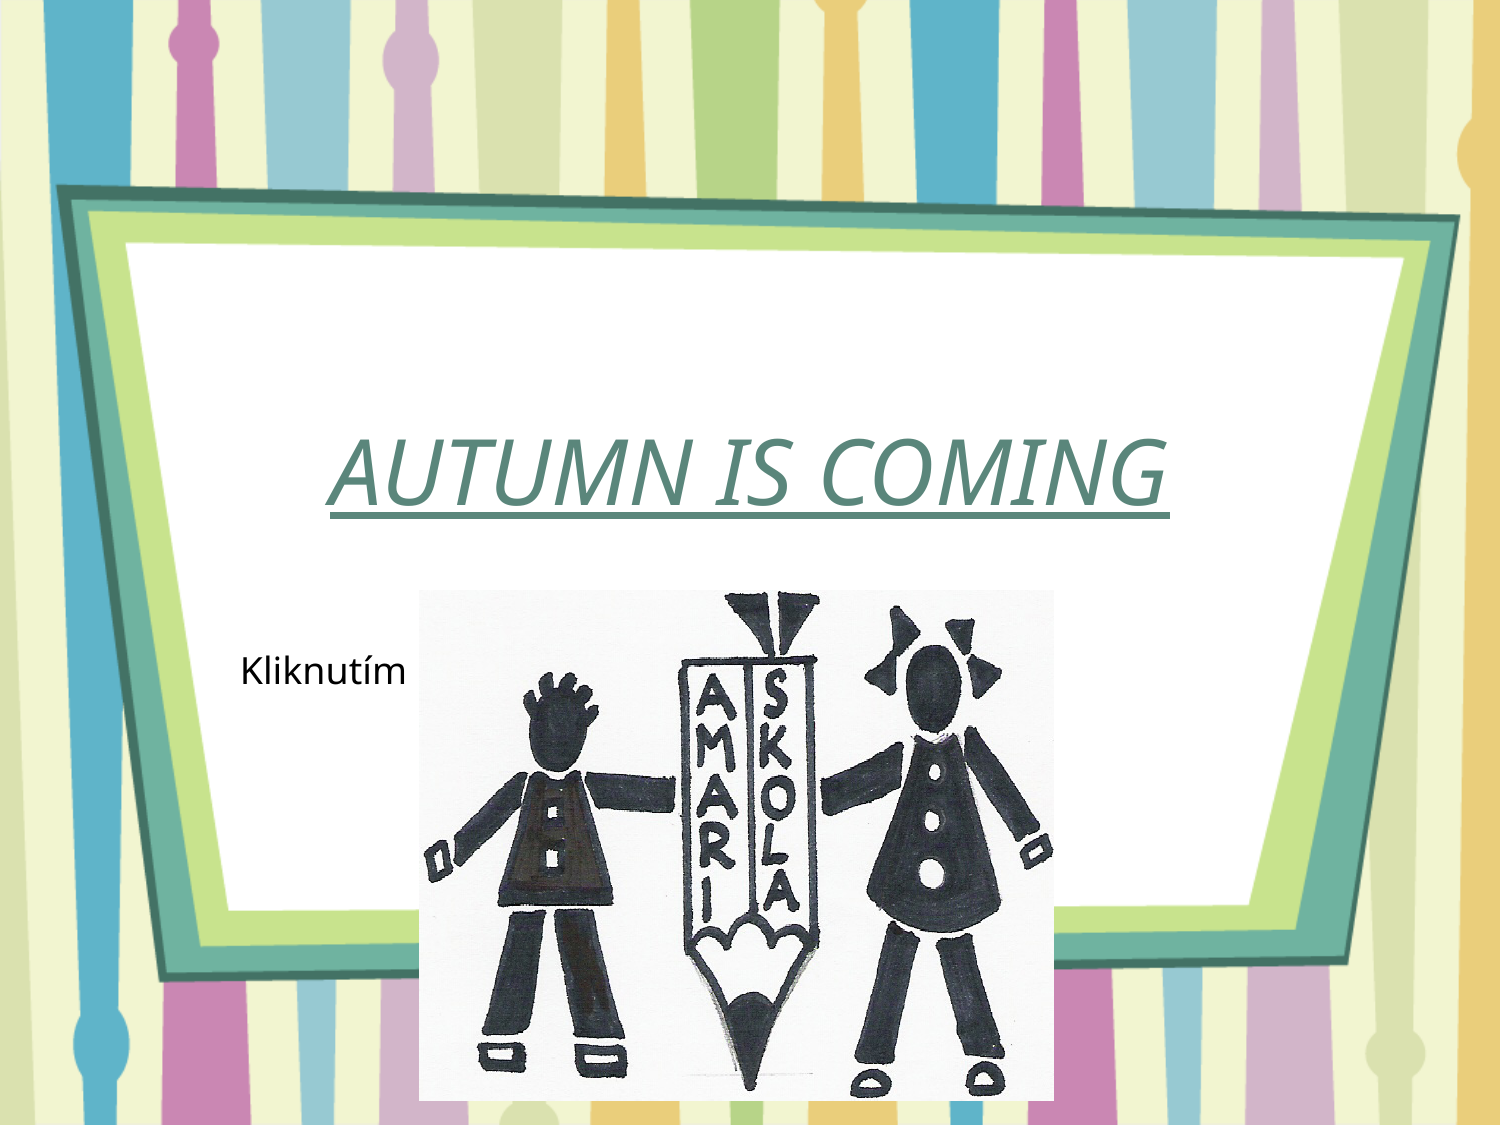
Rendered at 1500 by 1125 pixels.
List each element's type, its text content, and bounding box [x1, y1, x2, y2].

picture [0, 0, 1500, 1125]
title AUTUMN IS COMING [112, 349, 1388, 591]
